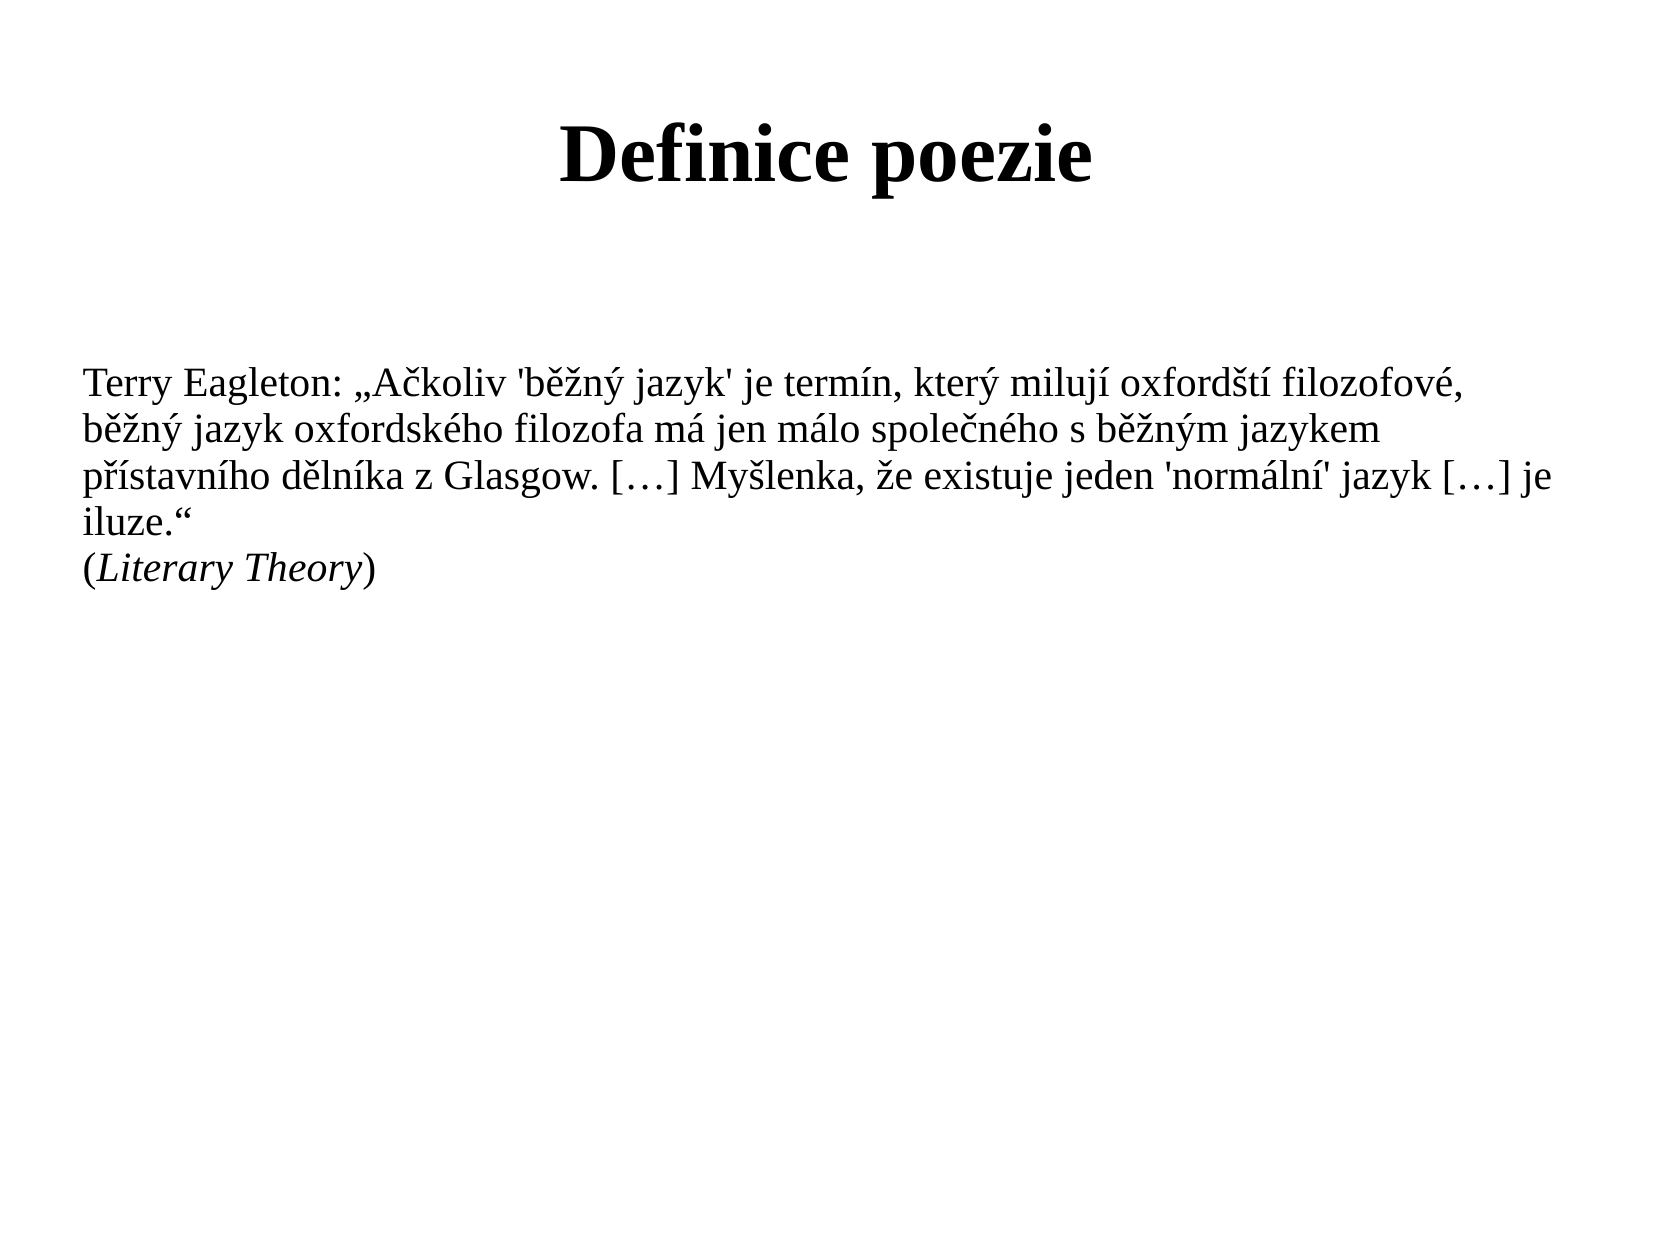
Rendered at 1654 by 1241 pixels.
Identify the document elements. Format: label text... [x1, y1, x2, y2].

title Definice poezie [82, 49, 1571, 257]
list Terry Eagleton: „Ačkoliv 'běžný jazyk' je termín, který milují oxfordští filozofové, běžný jazyk oxfordského filozofa má jen málo společného s běžným jazykem přístavního dělníka z Glasgow. […] Myšlenka, že existuje jeden 'normální' jazyk […] je iluze.“ (Literary Theory) [82, 290, 1571, 1010]
